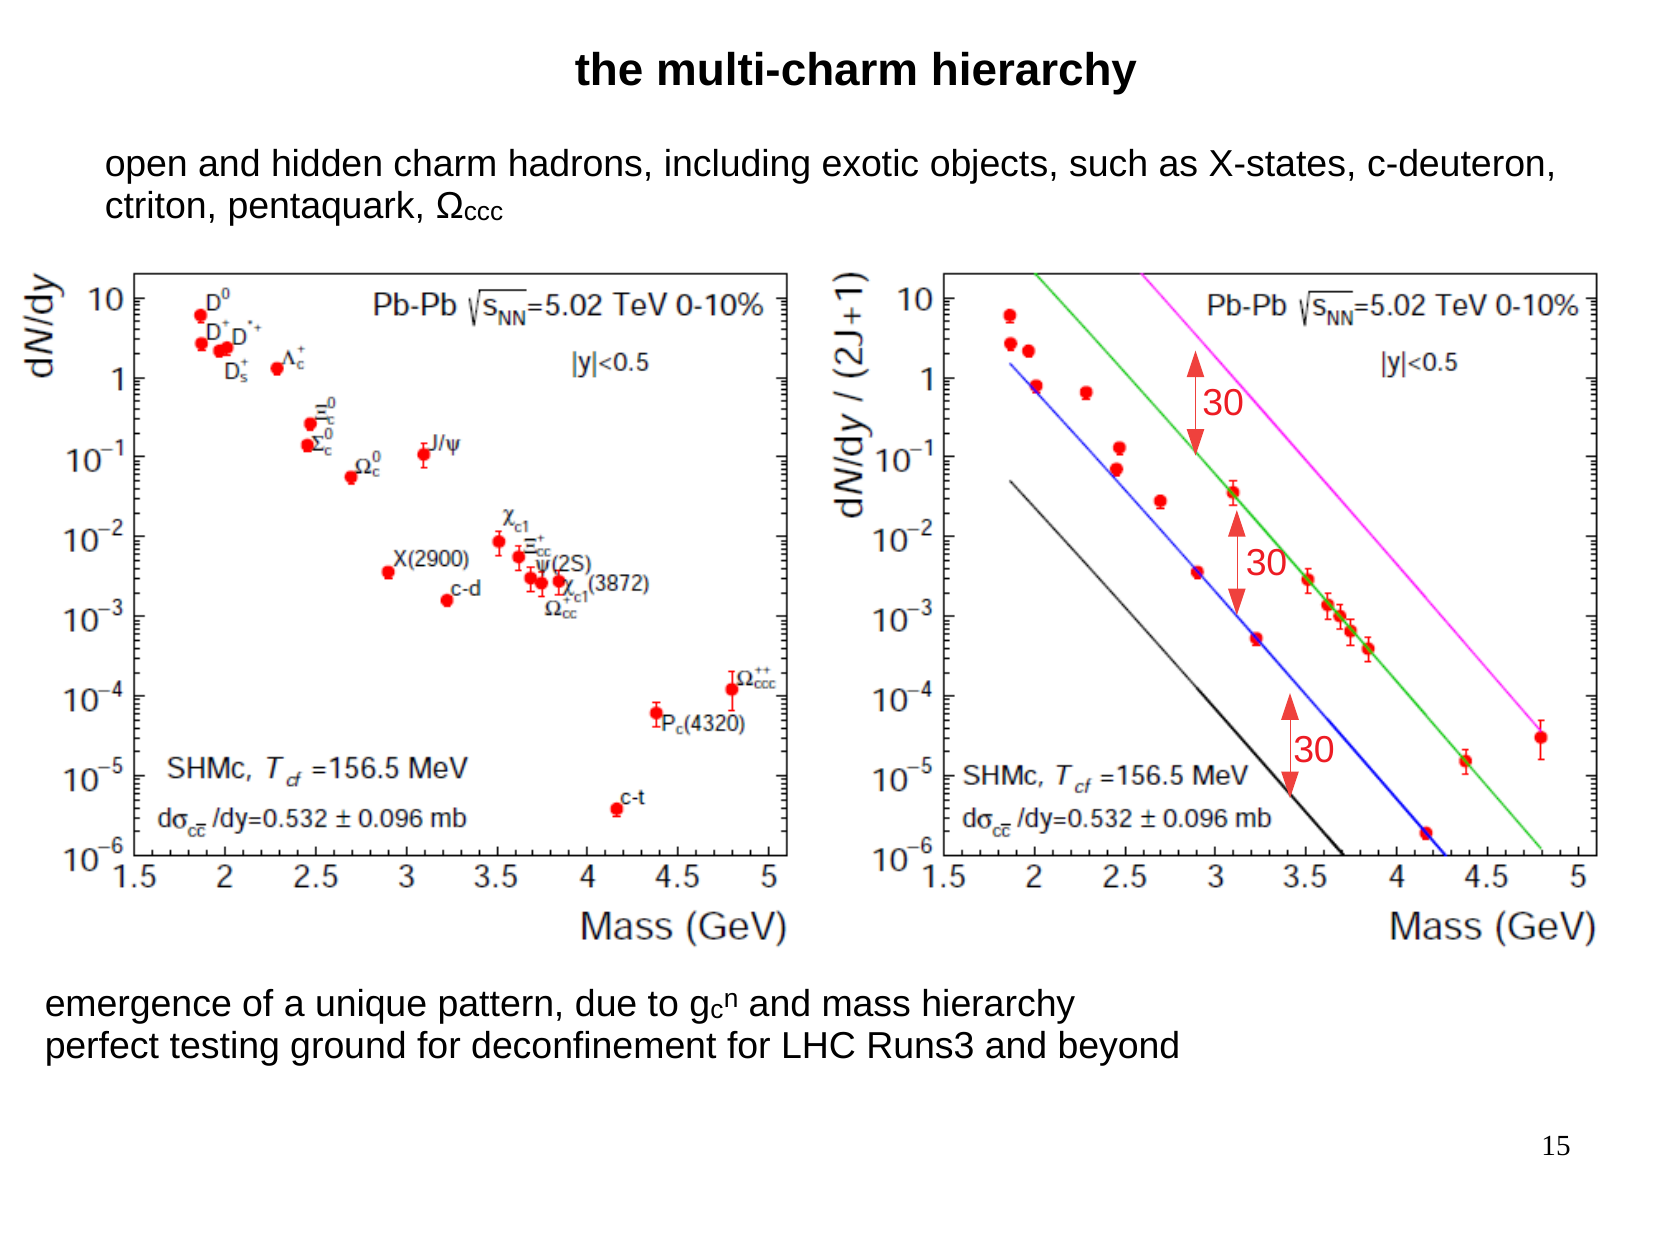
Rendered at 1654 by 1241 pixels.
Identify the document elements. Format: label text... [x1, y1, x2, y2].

text_box the multi-charm hierarchy [165, 36, 1561, 103]
text_box emergence of a unique pattern, due to gcn and mass hierarchy perfect testing ground for deconfinement for LHC Runs3 and beyond [30, 975, 1606, 1084]
text_box 30 [1231, 533, 1303, 591]
picture [8, 257, 1654, 961]
text_box 30 [1187, 373, 1259, 431]
text_box 30 [1278, 721, 1384, 779]
text_box open and hidden charm hadrons, including exotic objects, such as X-states, c-deuteron, ctriton, pentaquark, Ωccc [90, 135, 1576, 243]
